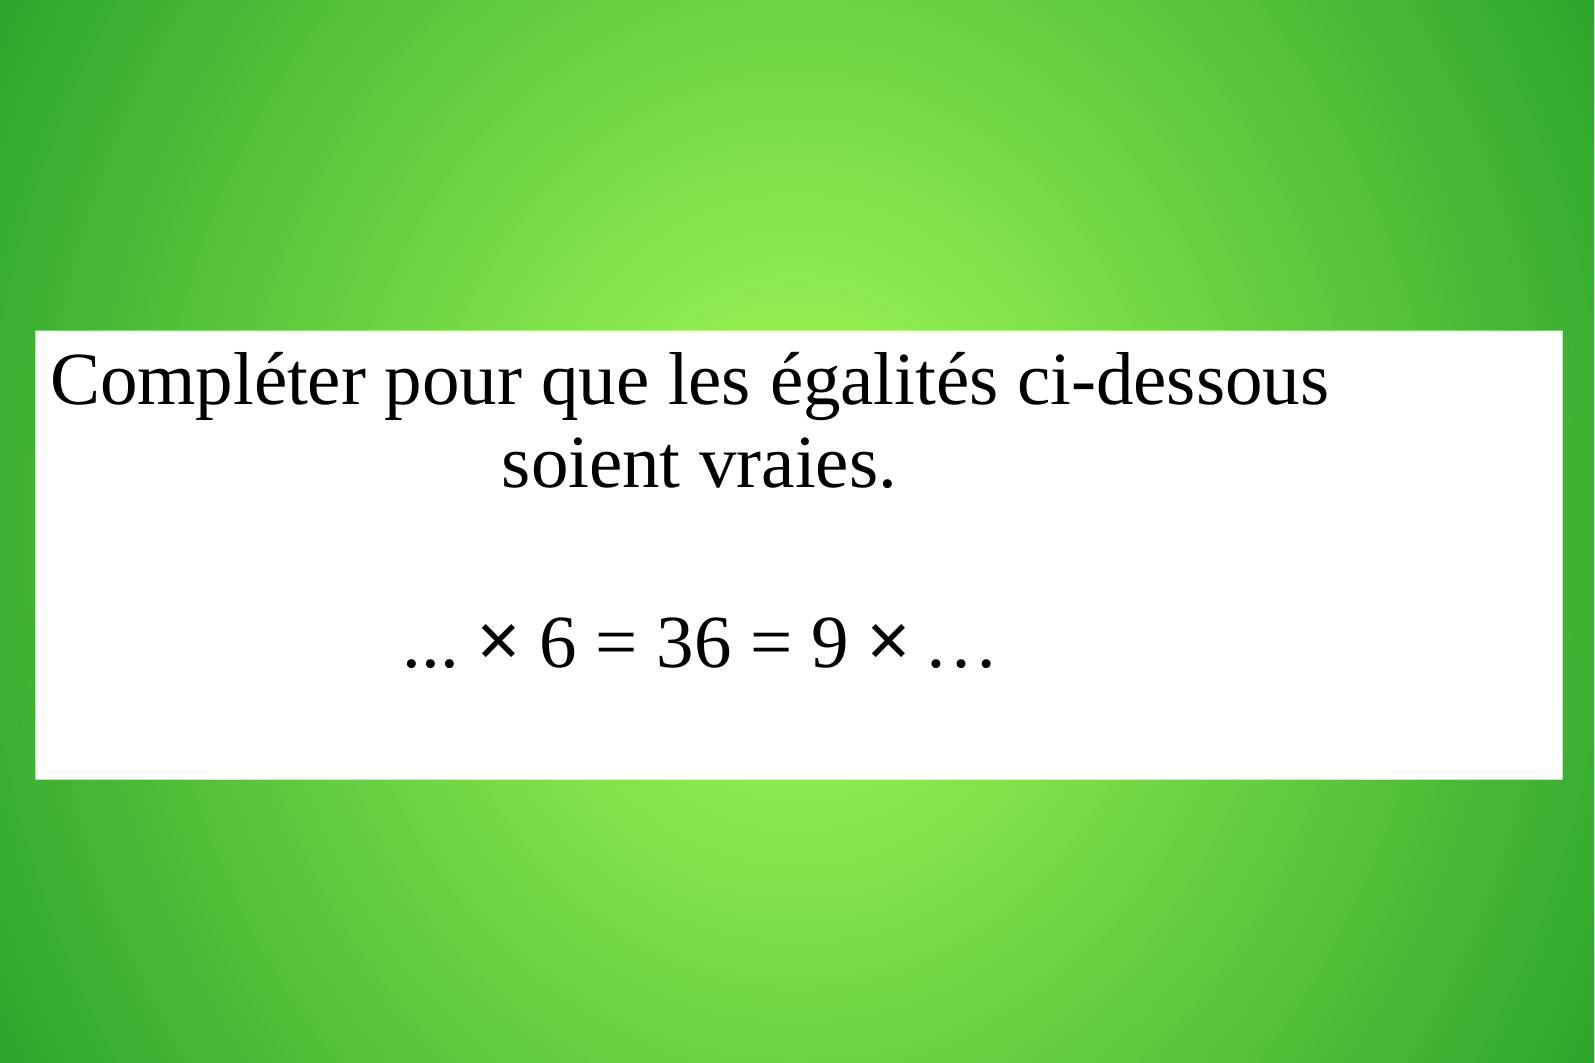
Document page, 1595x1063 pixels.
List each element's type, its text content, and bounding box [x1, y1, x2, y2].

picture [0, 0, 1595, 1063]
text_box Compléter pour que les égalités ci-dessous soient vraies. ... × 6 = 36 = 9 × … [35, 330, 1563, 778]
